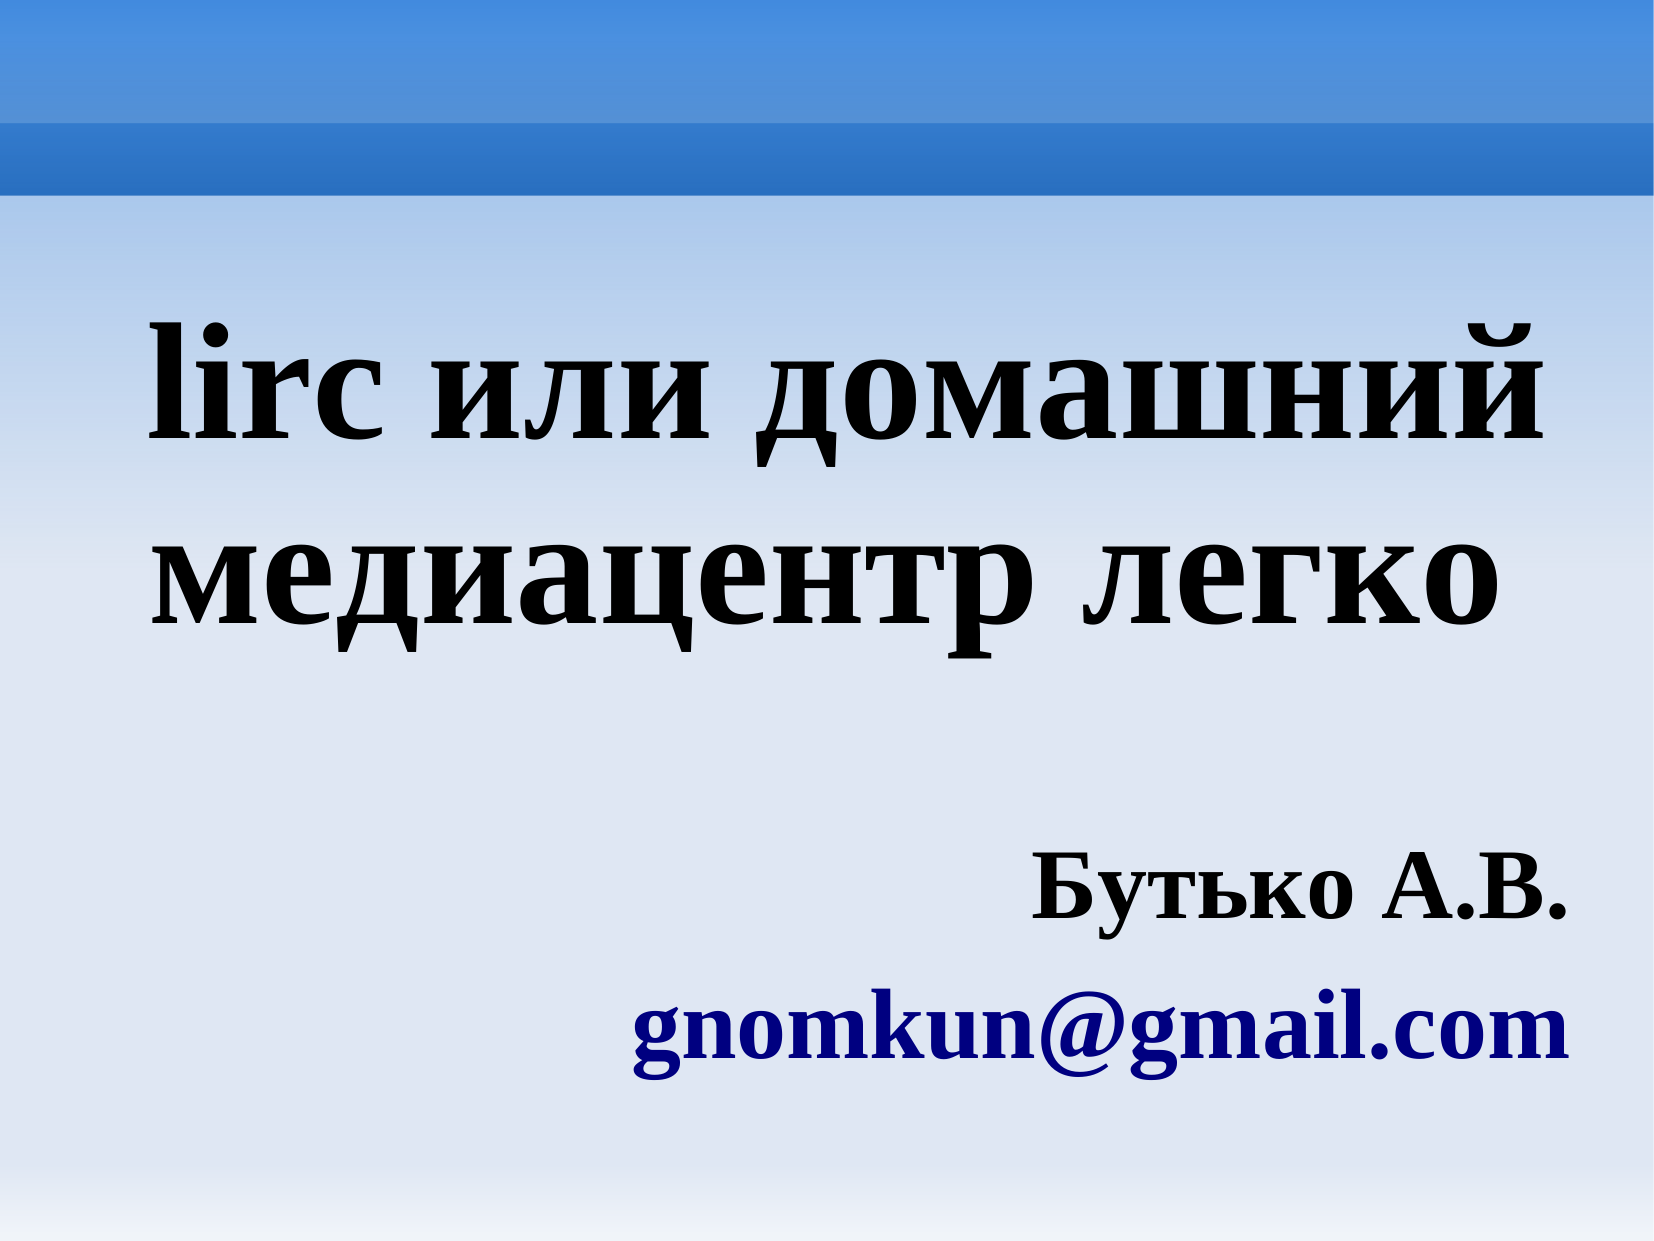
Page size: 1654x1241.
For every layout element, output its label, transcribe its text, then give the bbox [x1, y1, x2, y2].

picture [0, 0, 1654, 1241]
list lirc или домашний медиацентр легко Бутько А.В. gnomkun@gmail.com [82, 290, 1571, 1221]
